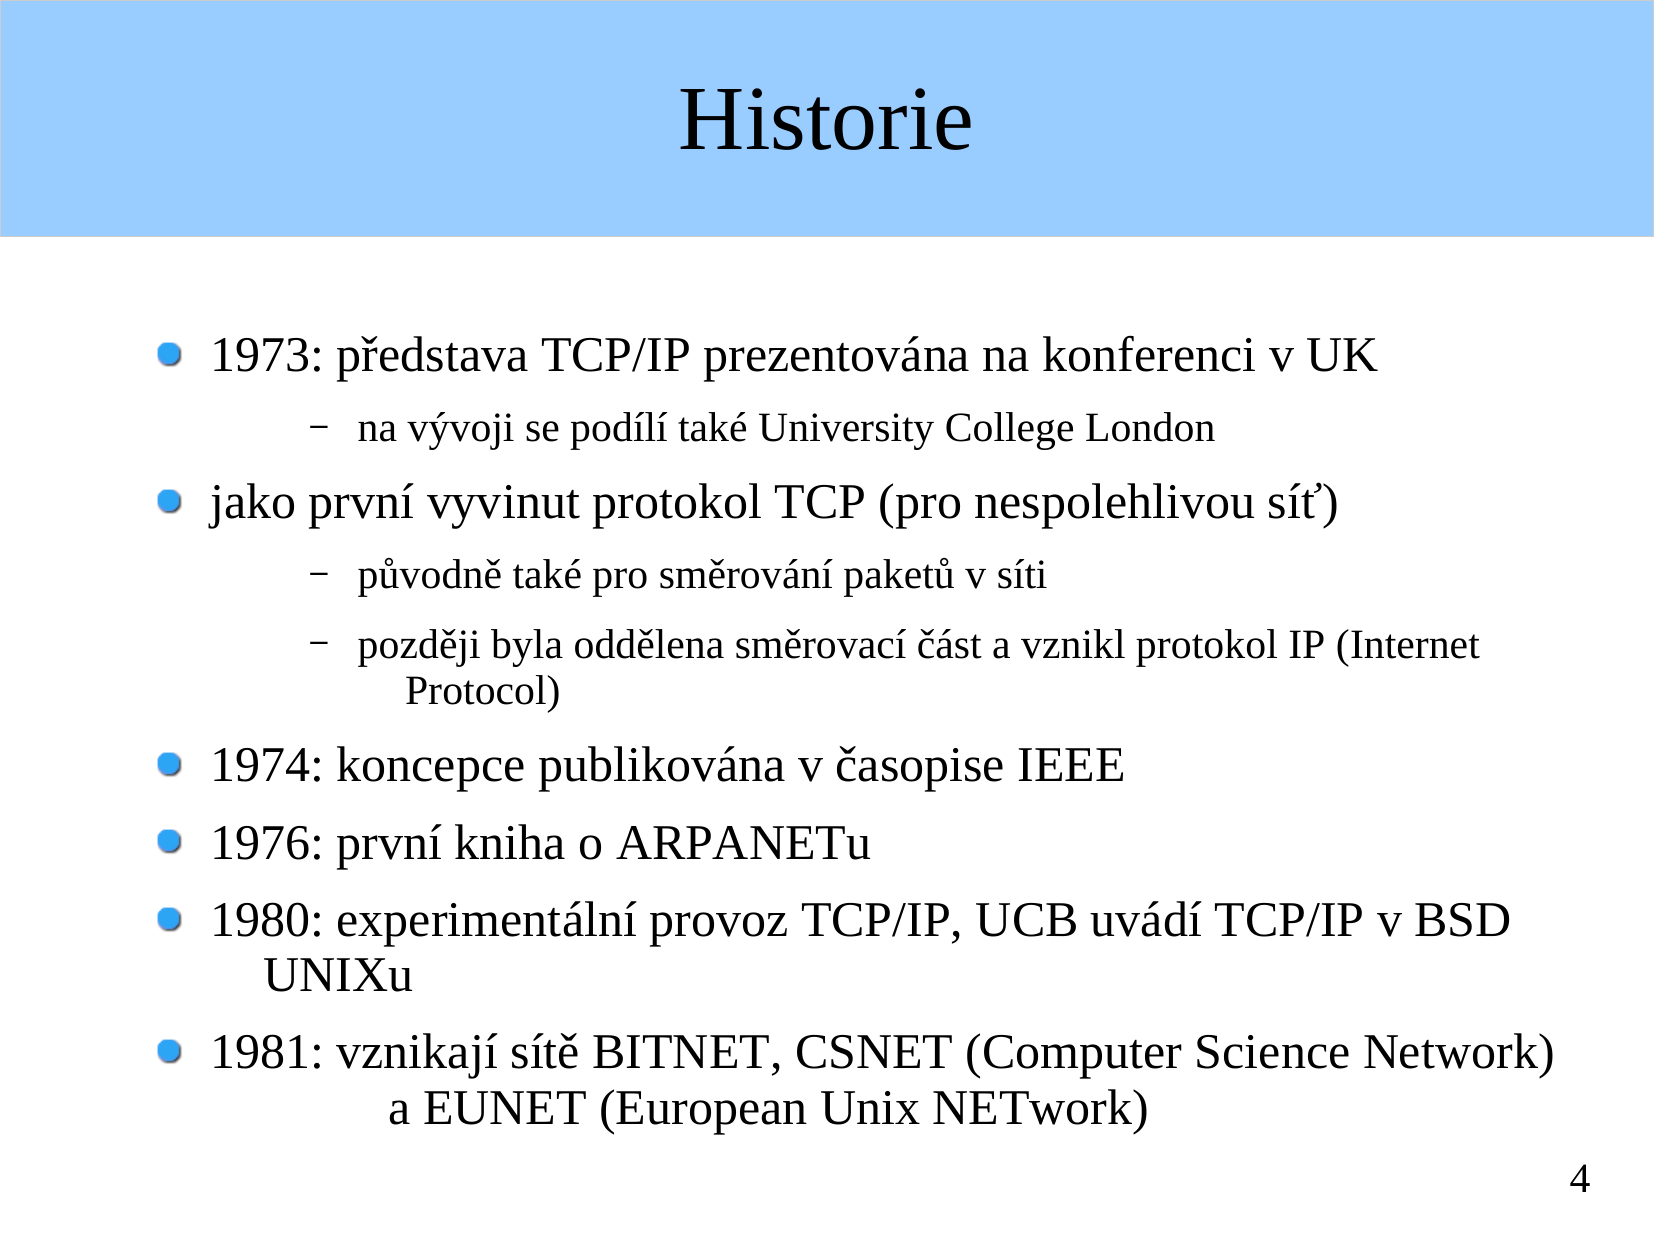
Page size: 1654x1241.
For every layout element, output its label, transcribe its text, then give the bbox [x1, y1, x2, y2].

list 1973: představa TCP/IP prezentována na konferenci v UK na vývoji se podílí také University College London jako první vyvinut protokol TCP (pro nespolehlivou síť) původně také pro směrování paketů v síti později byla oddělena směrovací část a vznikl protokol IP (Internet Protocol) 1974: koncepce publikována v časopise IEEE 1976: první kniha o ARPANETu 1980: experimentální provoz TCP/IP, UCB uvádí TCP/IP v BSD UNIXu 1981: vznikají sítě BITNET, CSNET (Computer Science Network) a EUNET (European Unix NETwork) [121, 327, 1595, 1144]
title Historie [0, 0, 1654, 237]
